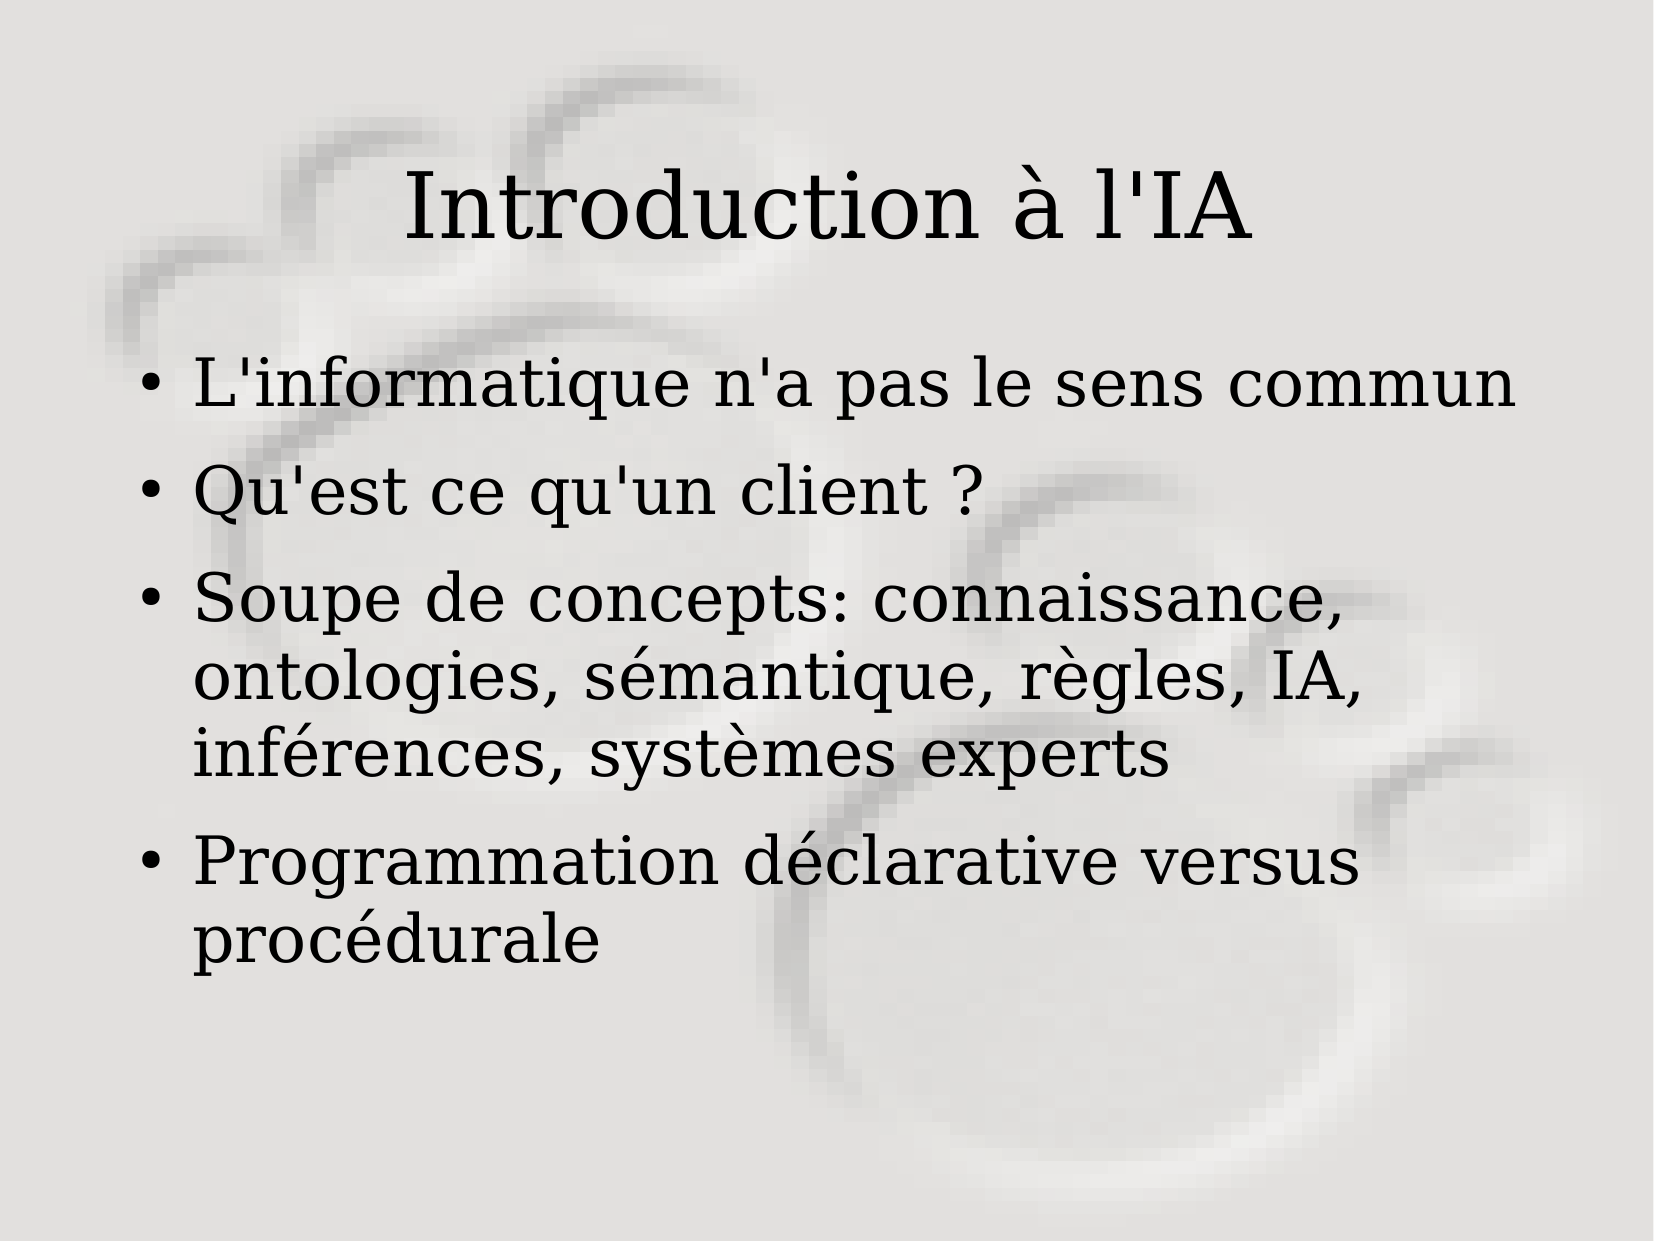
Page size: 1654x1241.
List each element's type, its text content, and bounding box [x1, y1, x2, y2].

list L'informatique n'a pas le sens commun Qu'est ce qu'un client ? Soupe de concepts: connaissance, ontologies, sémantique, règles, IA, inférences, systèmes experts Programmation déclarative versus procédurale [121, 344, 1534, 1127]
title Introduction à l'IA [121, 102, 1534, 311]
picture [0, 0, 1654, 1241]
